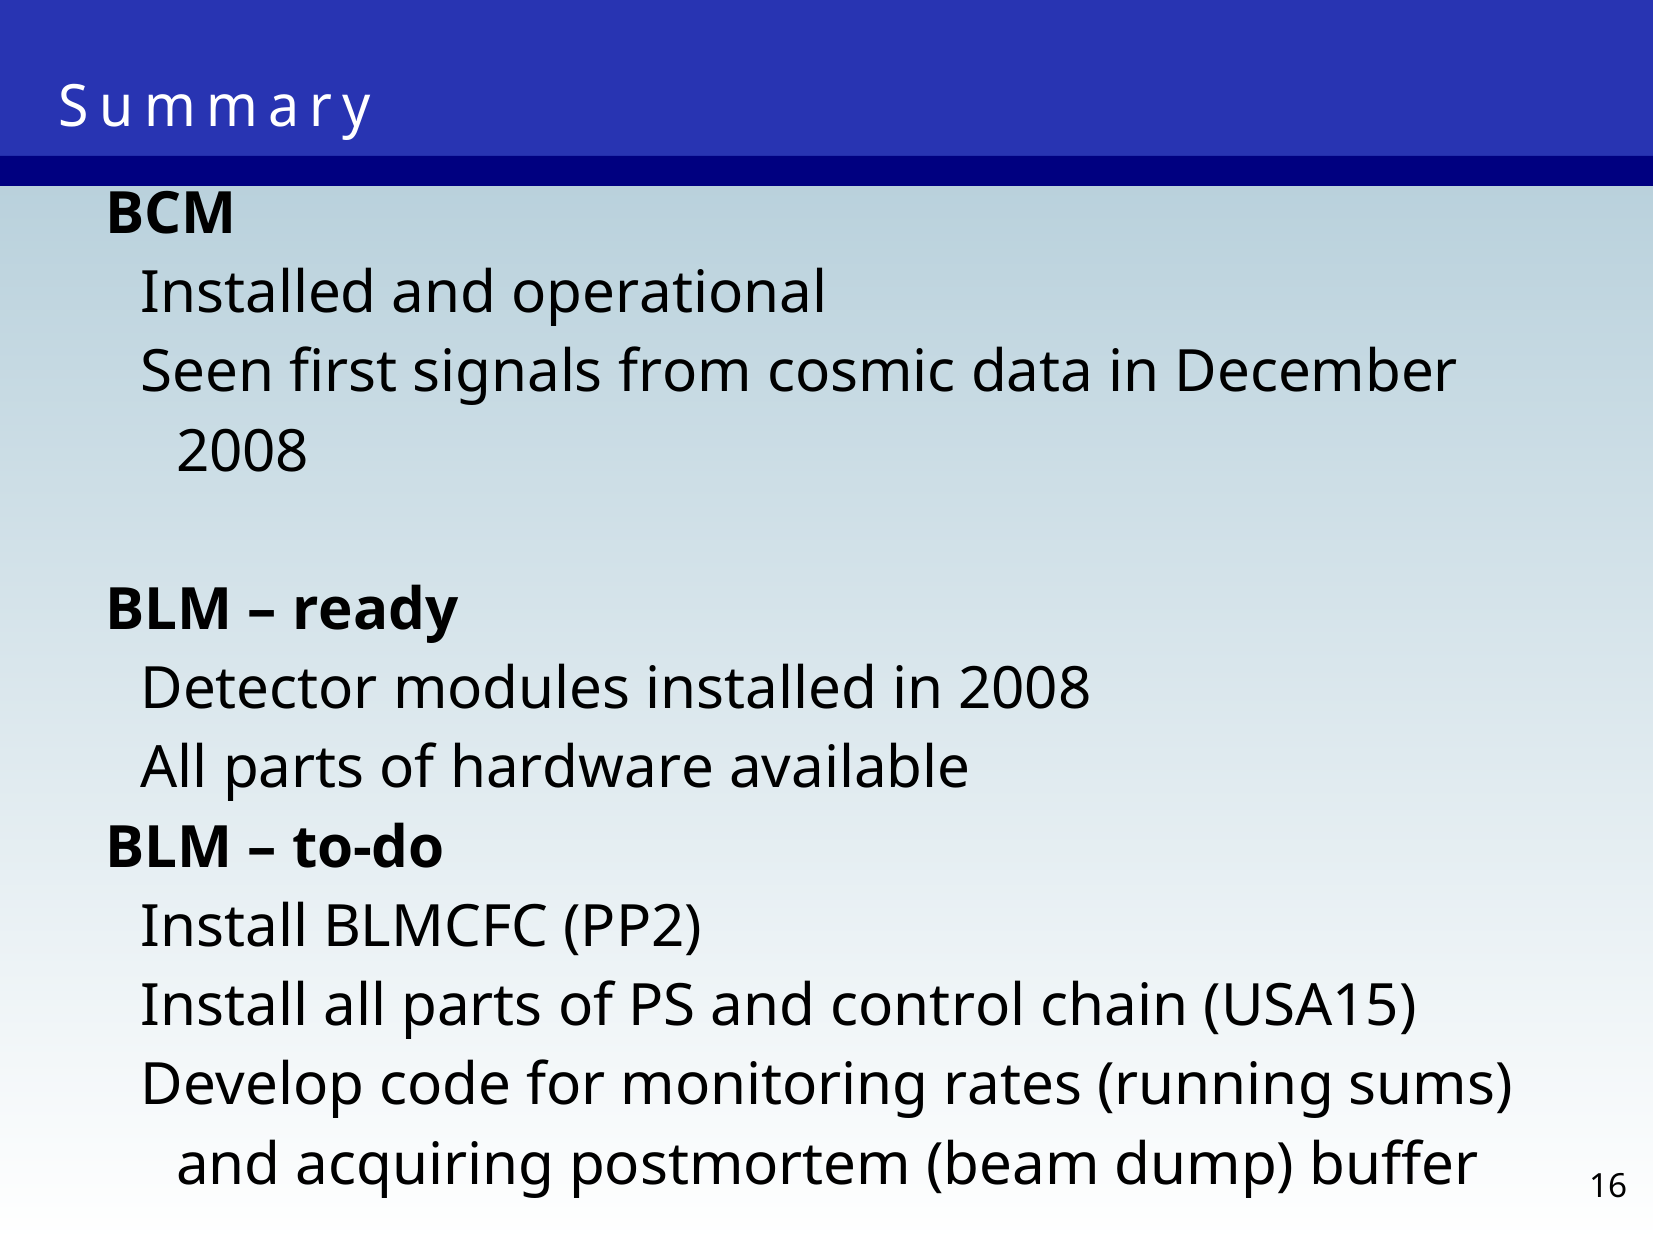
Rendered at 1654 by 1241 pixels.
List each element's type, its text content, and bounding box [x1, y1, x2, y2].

text_box BCM Installed and operational Seen first signals from cosmic data in December 2008 BLM – ready Detector modules installed in 2008 All parts of hardware available BLM – to-do Install BLMCFC (PP2) Install all parts of PS and control chain (USA15) Develop code for monitoring rates (running sums) and acquiring postmortem (beam dump) buffer [69, 196, 1553, 1176]
title Summary [58, 29, 1613, 178]
